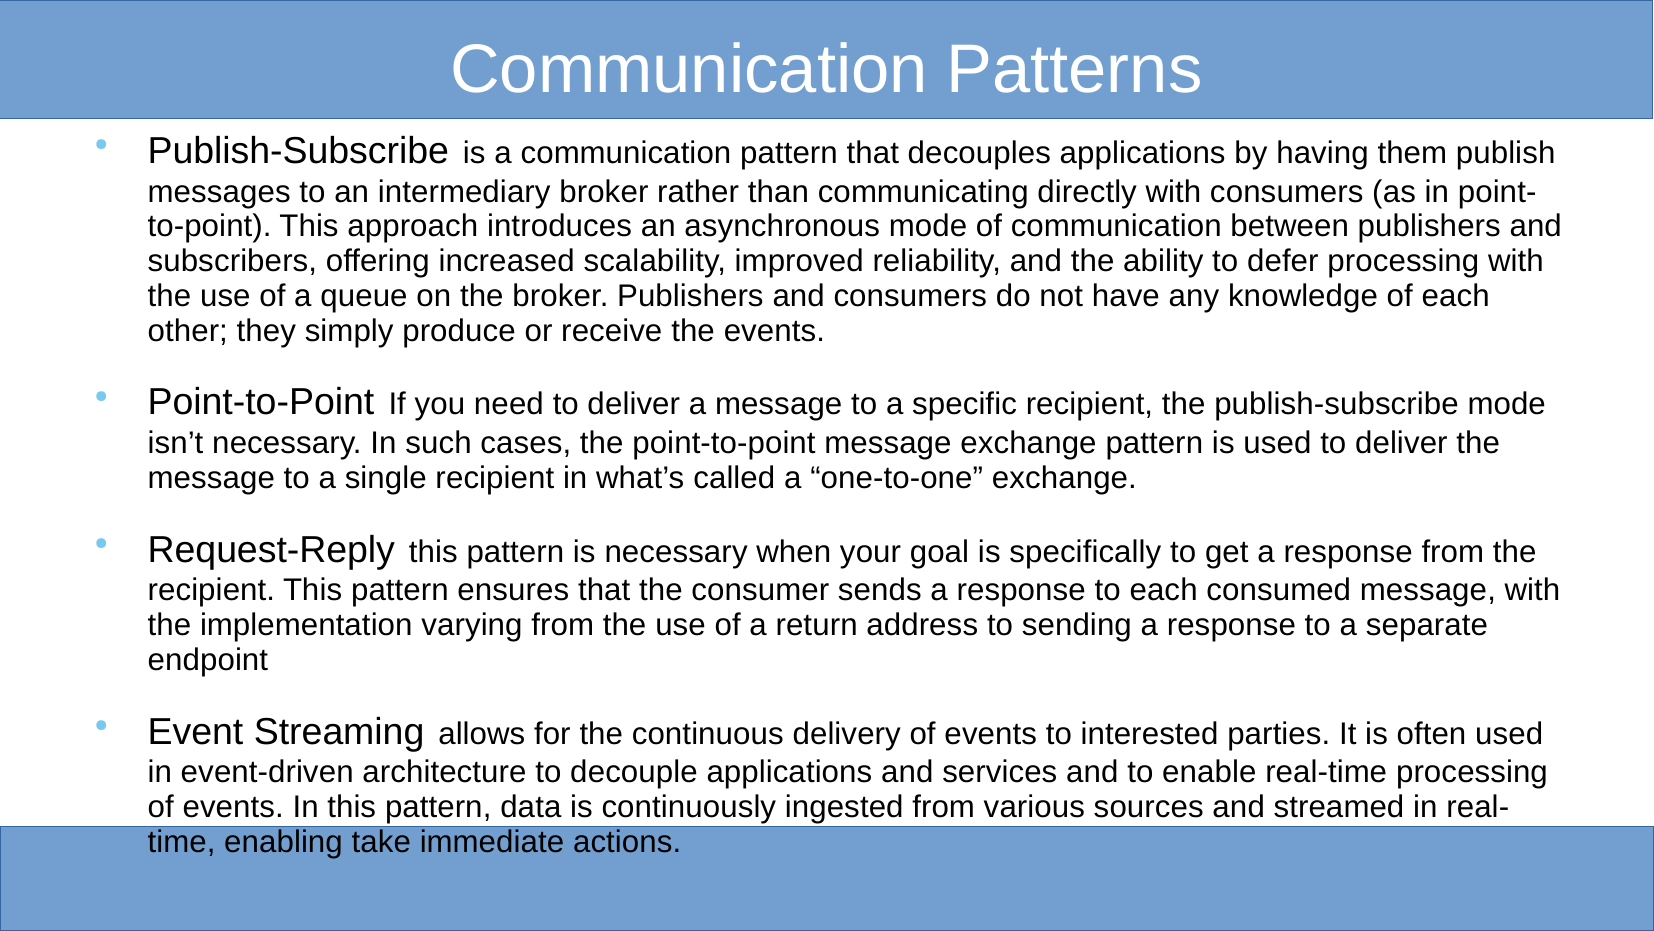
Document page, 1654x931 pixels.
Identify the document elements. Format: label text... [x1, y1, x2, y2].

list Publish-Subscribe is a communication pattern that decouples applications by having them publish messages to an intermediary broker rather than communicating directly with consumers (as in point-to-point). This approach introduces an asynchronous mode of communication between publishers and subscribers, offering increased scalability, improved reliability, and the ability to defer processing with the use of a queue on the broker. Publishers and consumers do not have any knowledge of each other; they simply produce or receive the events. Point-to-Point If you need to deliver a message to a specific recipient, the publish-subscribe mode isn’t necessary. In such cases, the point-to-point message exchange pattern is used to deliver the message to a single recipient in what’s called a “one-to-one” exchange. Request-Reply this pattern is necessary when your goal is specifically to get a response from the recipient. This pattern ensures that the consumer sends a response to each consumed message, with the implementation varying from the use of a return address to sending a response to a separate endpoint Event Streaming allows for the continuous delivery of events to interested parties. It is often used in event-driven architecture to decouple applications and services and to enable real-time processing of events. In this pattern, data is continuously ingested from various sources and streamed in real-time, enabling take immediate actions. [76, 118, 1565, 886]
title Communication Patterns [59, 29, 1595, 108]
